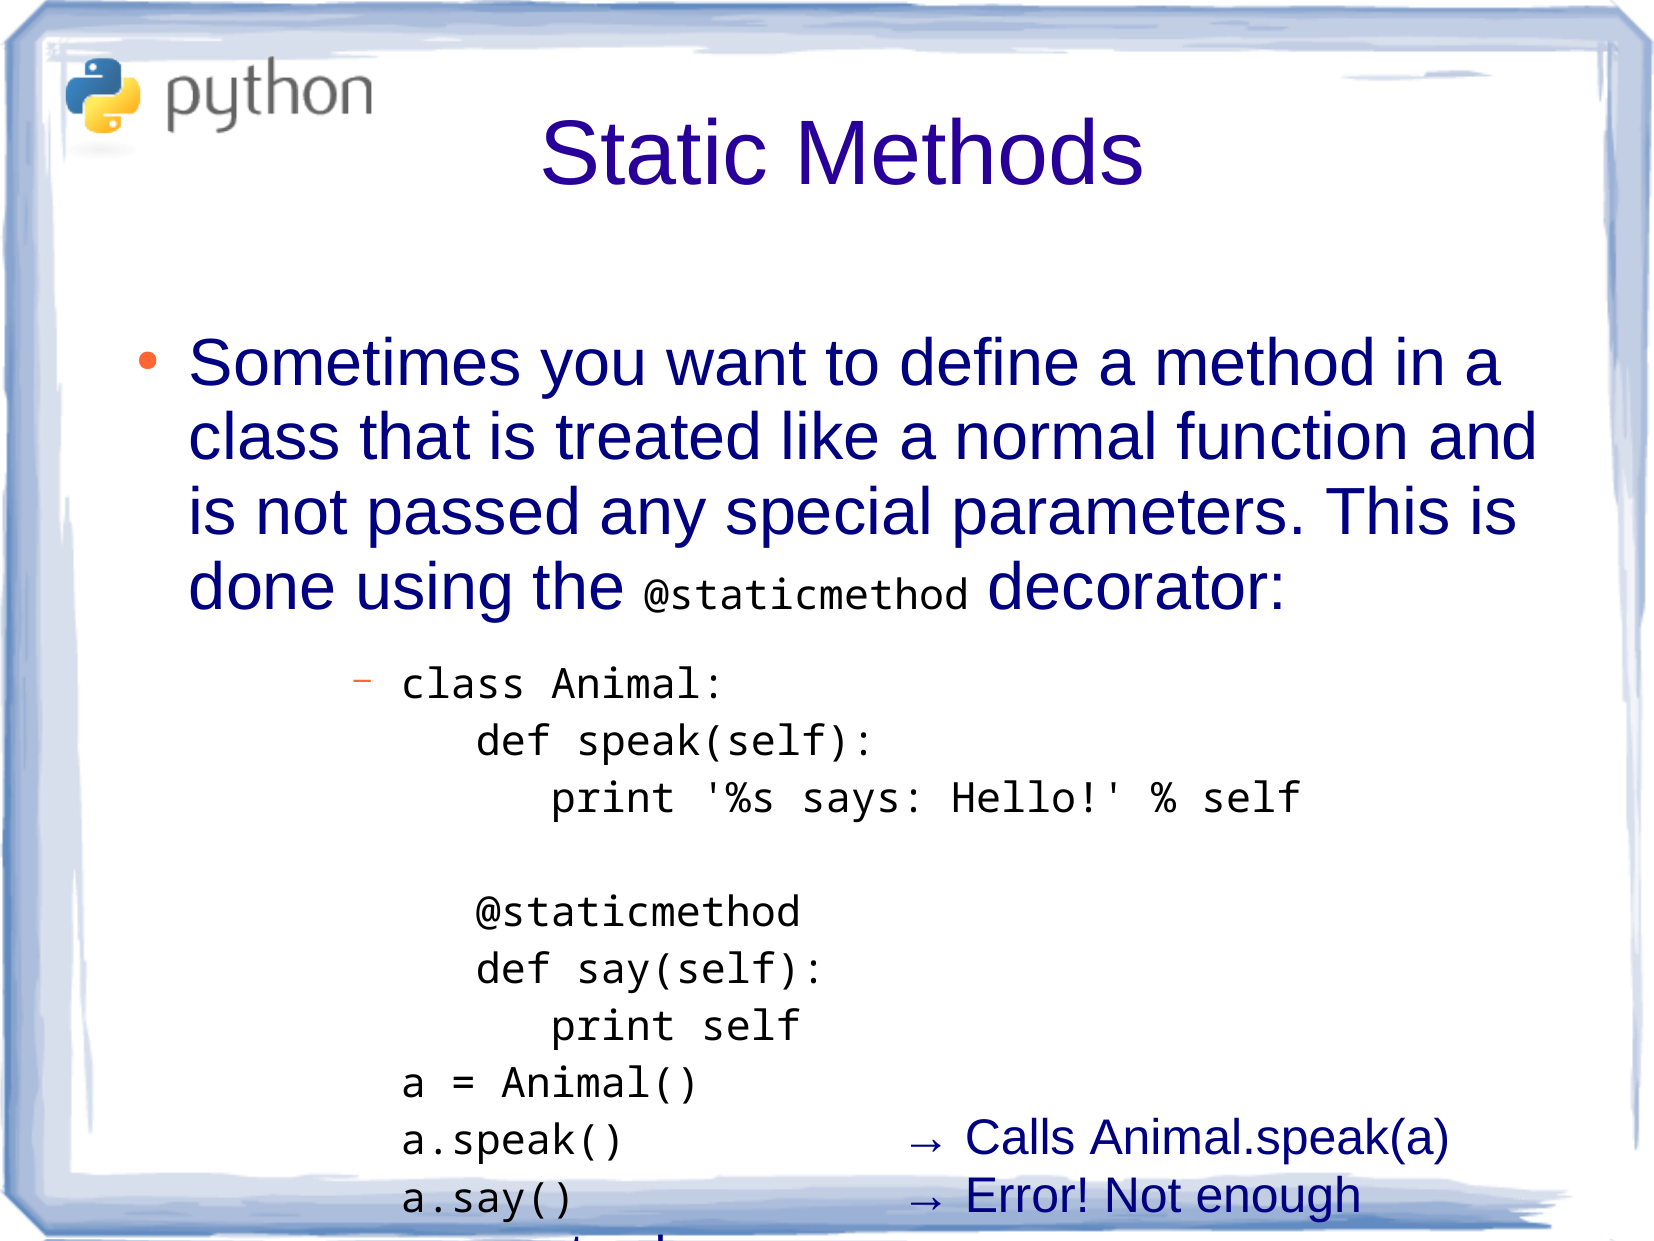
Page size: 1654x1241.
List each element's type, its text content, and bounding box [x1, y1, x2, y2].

title Static Methods [82, 49, 1571, 257]
picture [0, 0, 1654, 1241]
list Sometimes you want to define a method in a class that is treated like a normal function and is not passed any special parameters. This is done using the @staticmethod decorator: class Animal: def speak(self): print '%s says: Hello!' % self @staticmethod def say(self): print self a = Animal() a.speak() → Calls Animal.speak(a) a.say() → Error! Not enough parameters! [118, 324, 1571, 1213]
